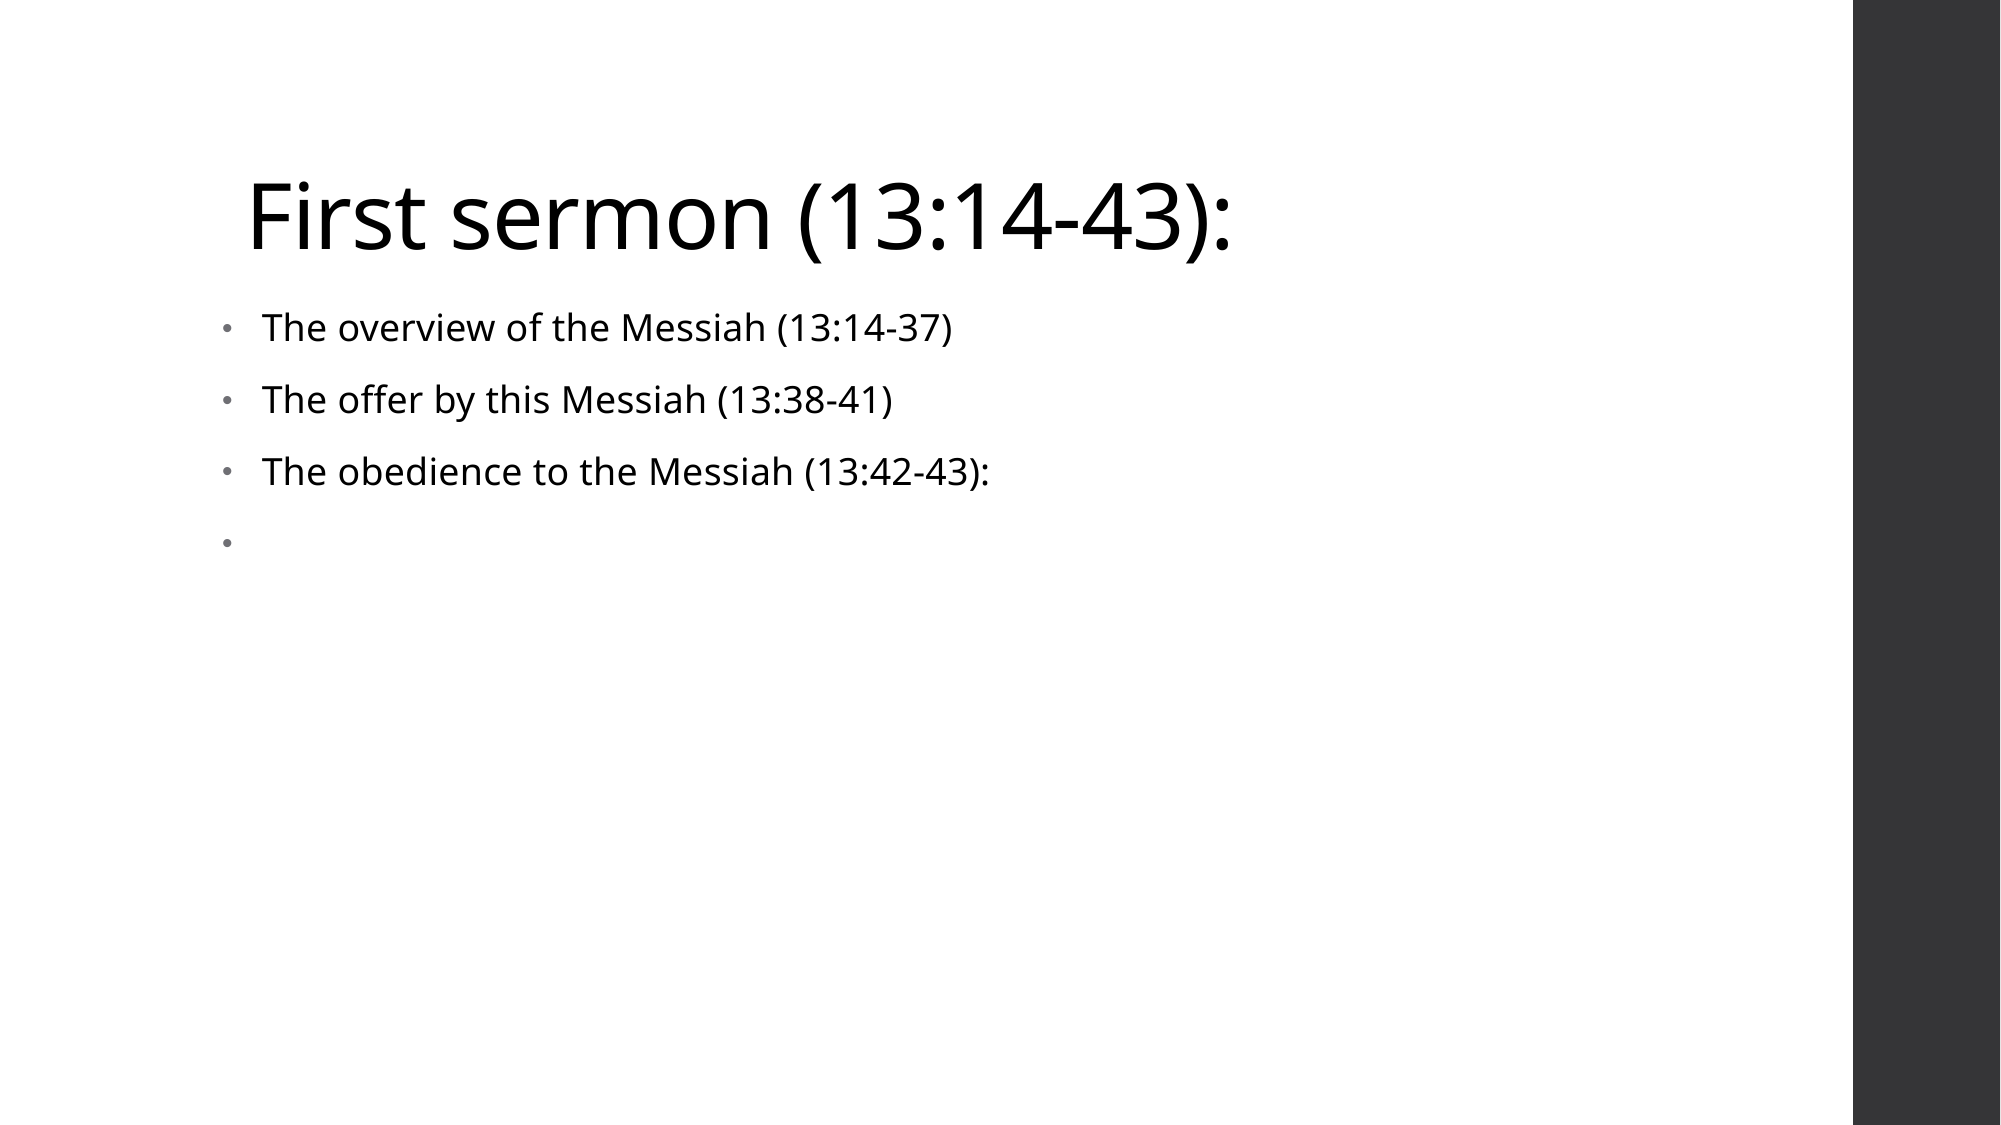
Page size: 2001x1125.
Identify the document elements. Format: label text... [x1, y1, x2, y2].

list The overview of the Messiah (13:14-37) The offer by this Messiah (13:38-41) The obedience to the Messiah (13:42-43): [206, 299, 1617, 1014]
title First sermon (13:14-43): [206, 60, 1797, 278]
